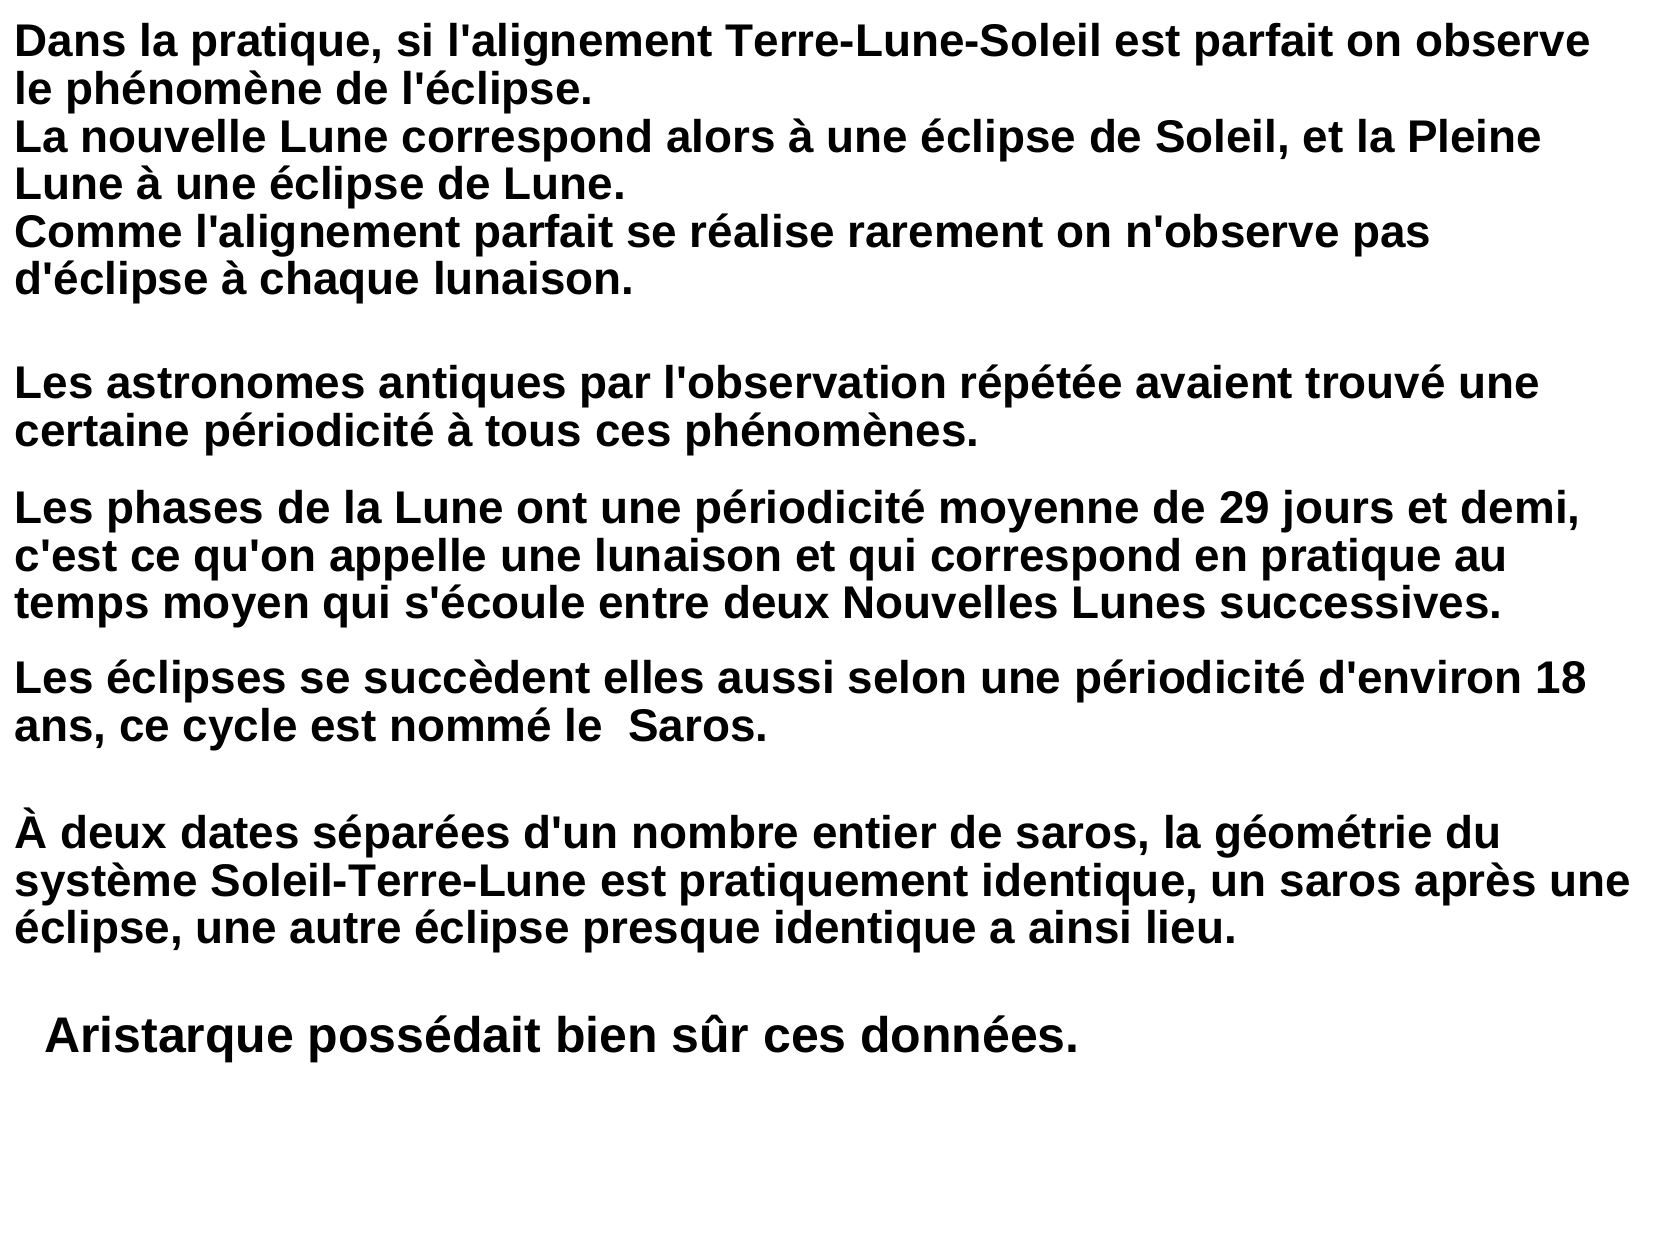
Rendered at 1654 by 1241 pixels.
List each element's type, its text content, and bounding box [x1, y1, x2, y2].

text_box Dans la pratique, si l'alignement Terre-Lune-Soleil est parfait on observe le phénomène de l'éclipse. La nouvelle Lune correspond alors à une éclipse de Soleil, et la Pleine Lune à une éclipse de Lune. Comme l'alignement parfait se réalise rarement on n'observe pas d'éclipse à chaque lunaison. [0, 11, 1654, 340]
text_box Les astronomes antiques par l'observation répétée avaient trouvé une certaine périodicité à tous ces phénomènes. [0, 353, 1654, 473]
text_box Aristarque possédait bien sûr ces données. [29, 1003, 1595, 1076]
text_box Les phases de la Lune ont une périodicité moyenne de 29 jours et demi, c'est ce qu'on appelle une lunaison et qui correspond en pratique au temps moyen qui s'écoule entre deux Nouvelles Lunes successives. [0, 478, 1654, 648]
text_box À deux dates séparées d'un nombre entier de saros, la géométrie du système Soleil-Terre-Lune est pratiquement identique, un saros après une éclipse, une autre éclipse presque identique a ainsi lieu. [0, 802, 1654, 975]
text_box Les éclipses se succèdent elles aussi selon une périodicité d'environ 18 ans, ce cycle est nommé le Saros. [0, 648, 1654, 768]
